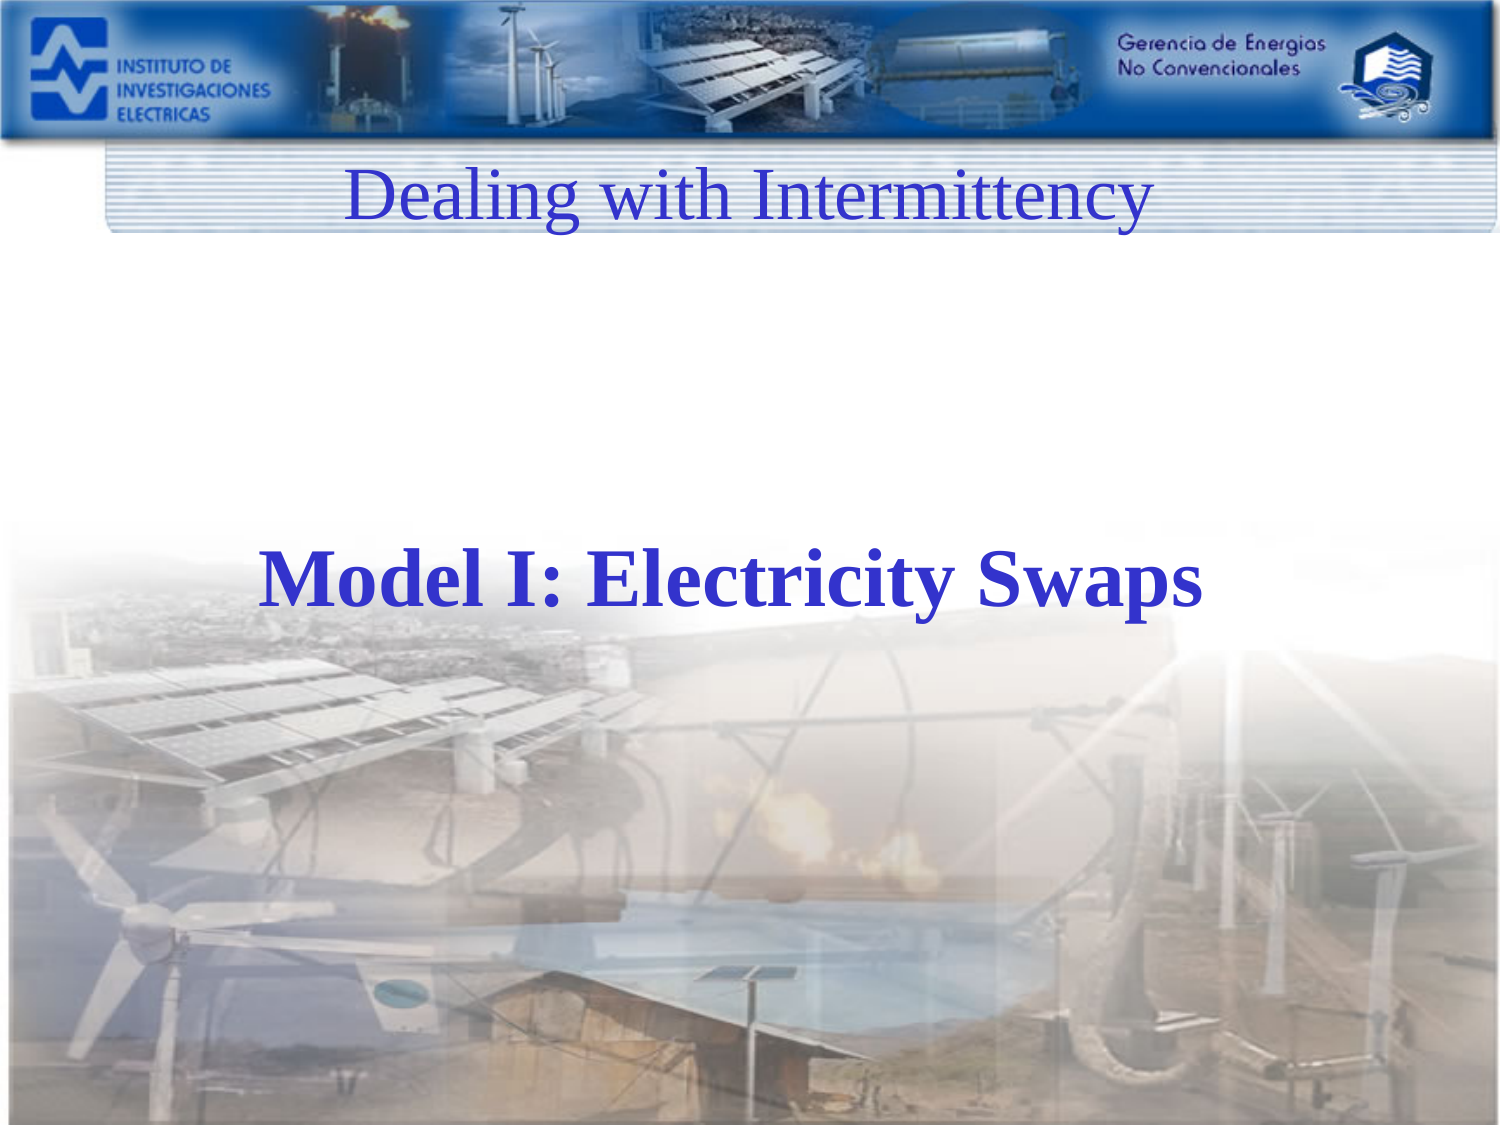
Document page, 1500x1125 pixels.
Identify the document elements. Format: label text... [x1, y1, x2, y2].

picture [0, 0, 1500, 233]
subtitle Model I: Electricity Swaps [206, 515, 1257, 642]
picture [0, 293, 1500, 1125]
title Dealing with Intermittency [112, 137, 1388, 232]
